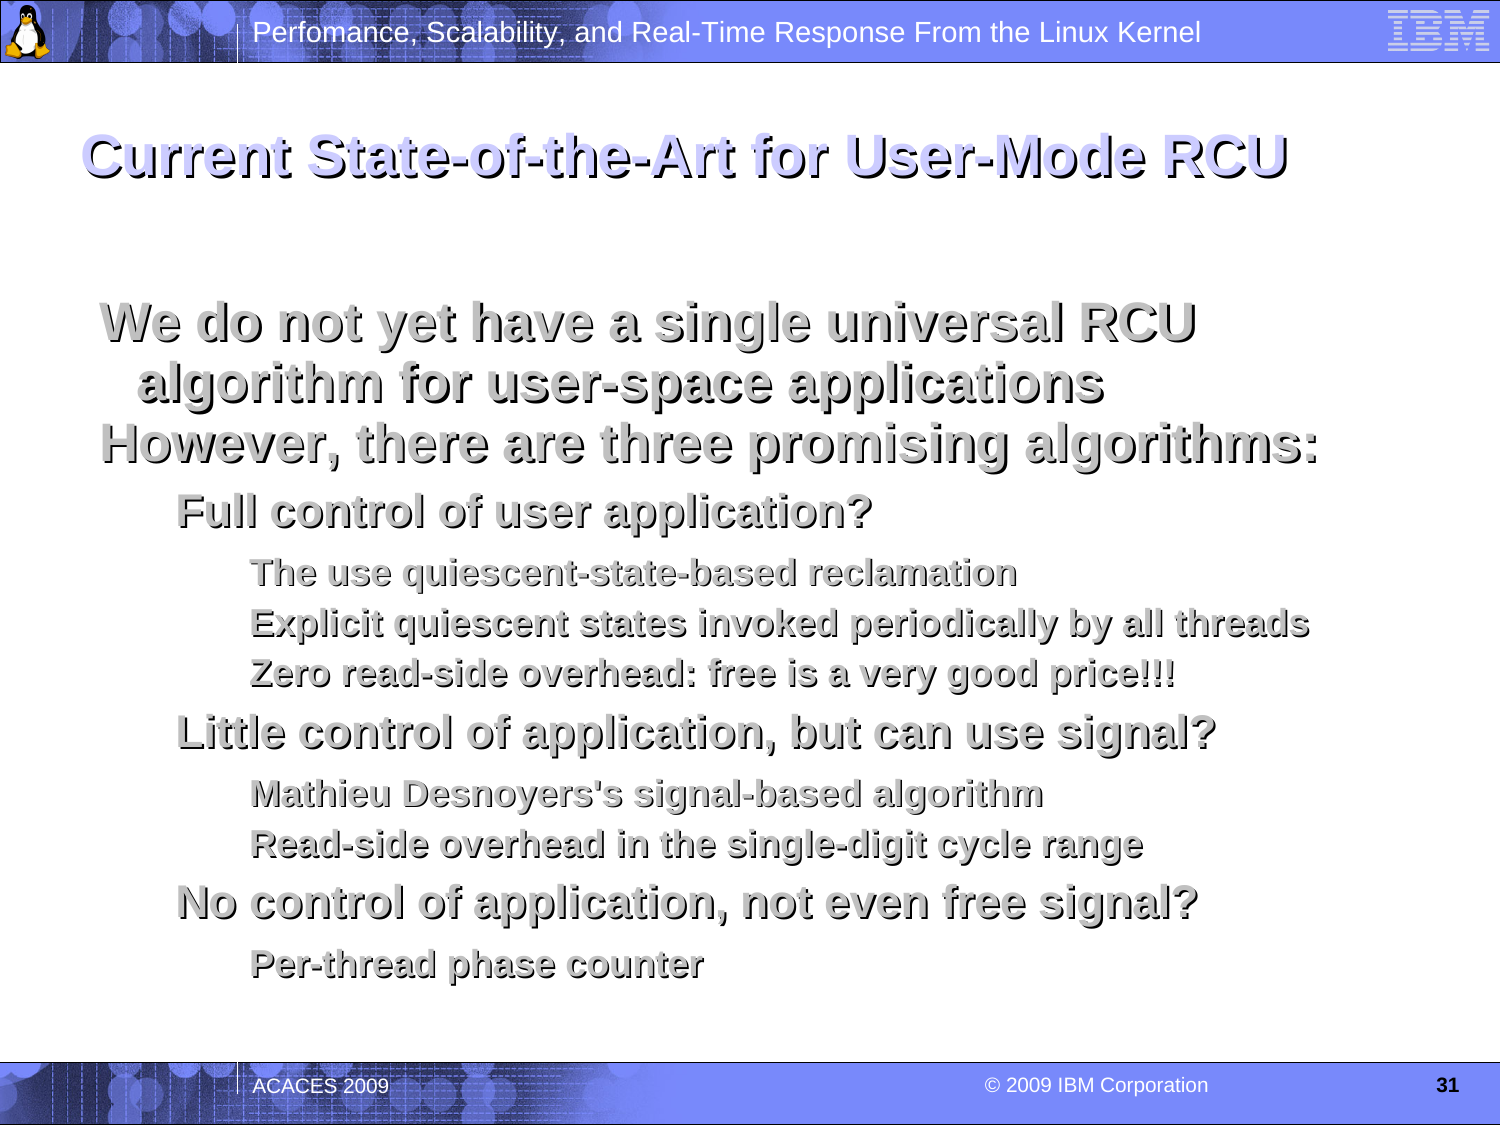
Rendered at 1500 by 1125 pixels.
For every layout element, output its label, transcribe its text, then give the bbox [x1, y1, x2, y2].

title Current State-of-the-Art for User-Mode RCU [79, 124, 1433, 192]
list We do not yet have a single universal RCU algorithm for user-space applications However, there are three promising algorithms: Full control of user application? The use quiescent-state-based reclamation Explicit quiescent states invoked periodically by all threads Zero read-side overhead: free is a very good price!!! Little control of application, but can use signal? Mathieu Desnoyers's signal-based algorithm Read-side overhead in the single-digit cycle range No control of application, not even free signal? Per-thread phase counter [99, 291, 1389, 1022]
picture [1, 1, 1500, 62]
picture [0, 1063, 1500, 1124]
